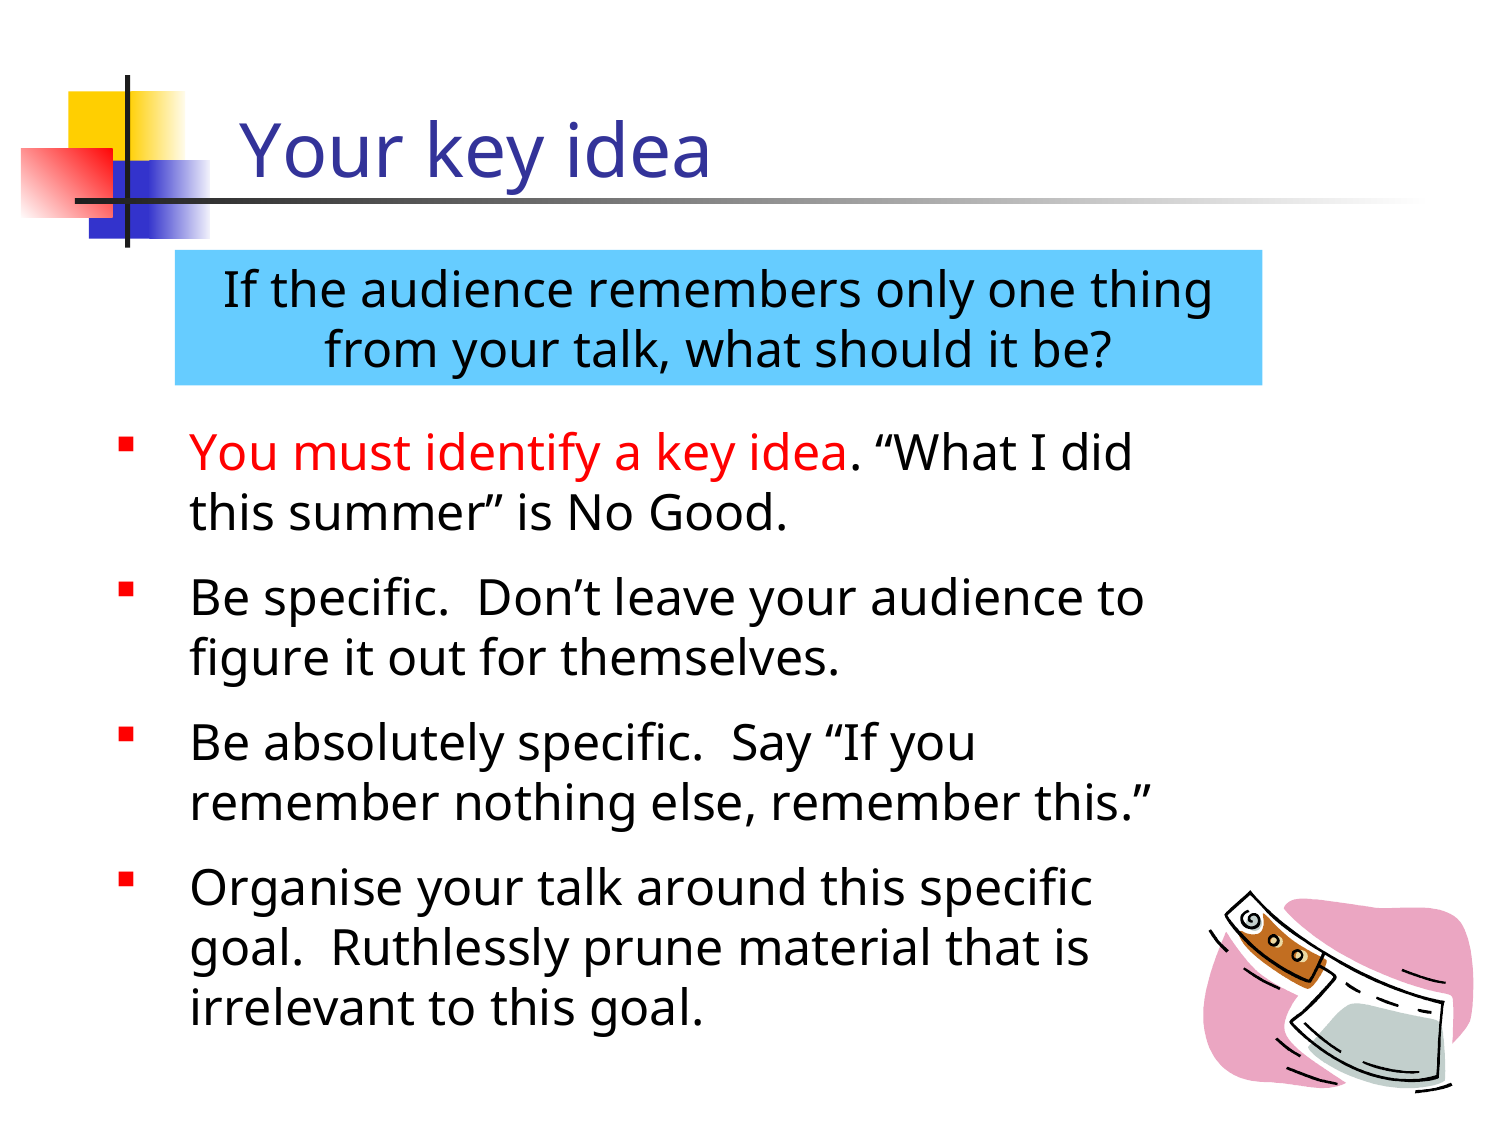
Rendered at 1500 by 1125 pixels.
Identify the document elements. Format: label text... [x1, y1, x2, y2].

text_box If the audience remembers only one thing from your talk, what should it be? [174, 249, 1263, 386]
title Your key idea [224, 12, 1500, 200]
picture [1200, 887, 1478, 1098]
text_box You must identify a key idea. “What I did this summer” is No Good. Be specific. Don’t leave your audience to figure it out for themselves. Be absolutely specific. Say “If you remember nothing else, remember this.” Organise your talk around this specific goal. Ruthlessly prune material that is irrelevant to this goal. [99, 412, 1188, 1043]
